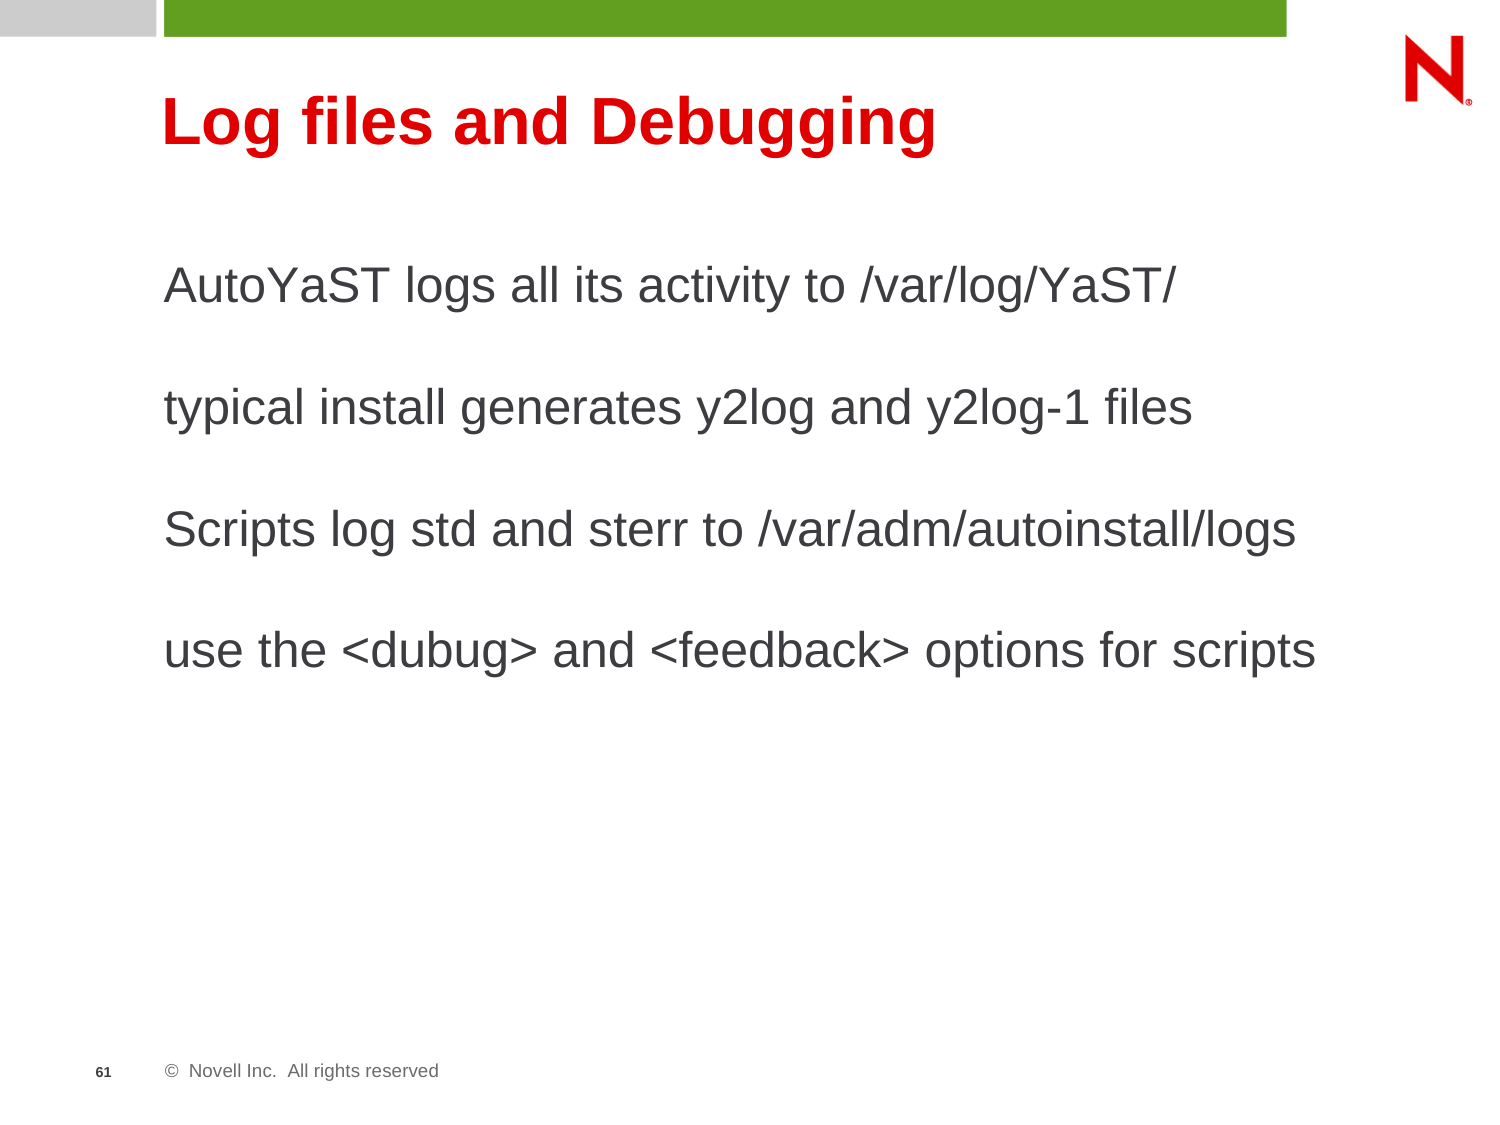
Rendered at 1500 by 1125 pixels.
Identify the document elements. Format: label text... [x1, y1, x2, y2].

picture [1403, 32, 1473, 107]
title Log files and Debugging [161, 41, 1383, 205]
list AutoYaST logs all its activity to /var/log/YaST/ typical install generates y2log and y2log-1 files Scripts log std and sterr to /var/adm/autoinstall/logs use the <dubug> and <feedback> options for scripts [163, 254, 1404, 986]
